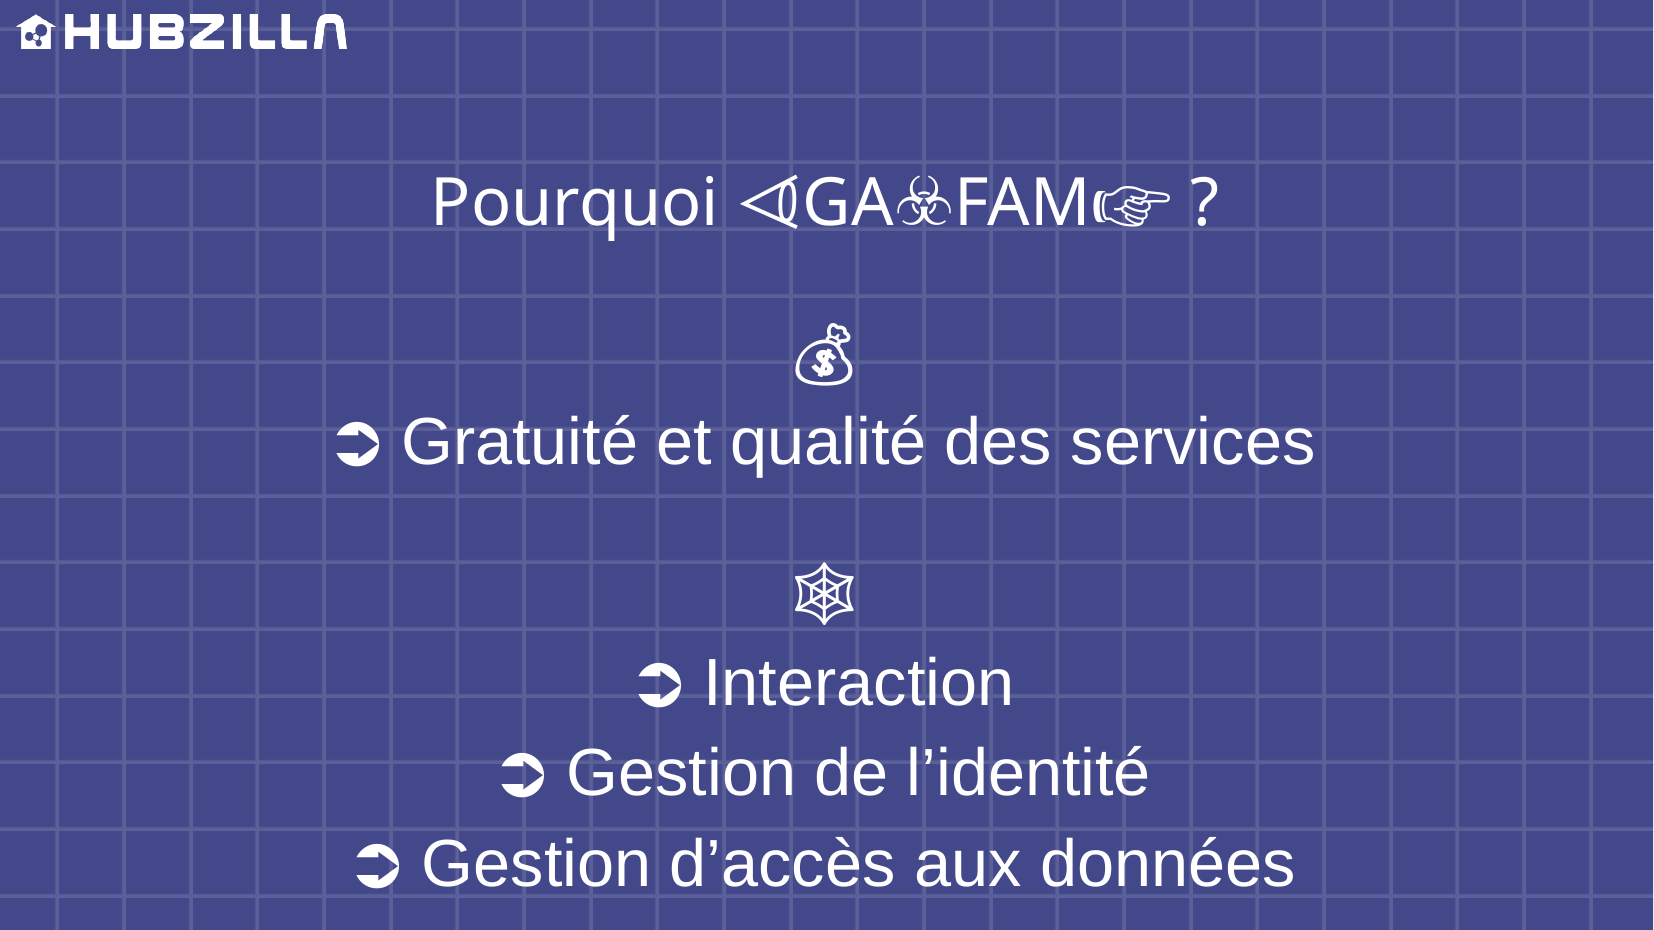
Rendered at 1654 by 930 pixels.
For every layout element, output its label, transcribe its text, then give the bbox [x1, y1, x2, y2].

text_box 💰 ⮊ Gratuité et qualité des services 🕸 ⮊ Interaction ⮊ Gestion de l’identité ⮊ Gestion d’accès aux données [15, 331, 1636, 894]
text_box Pourquoi ⏿GA☣FAM☞ ? [81, 105, 1569, 293]
picture [0, 0, 1654, 930]
